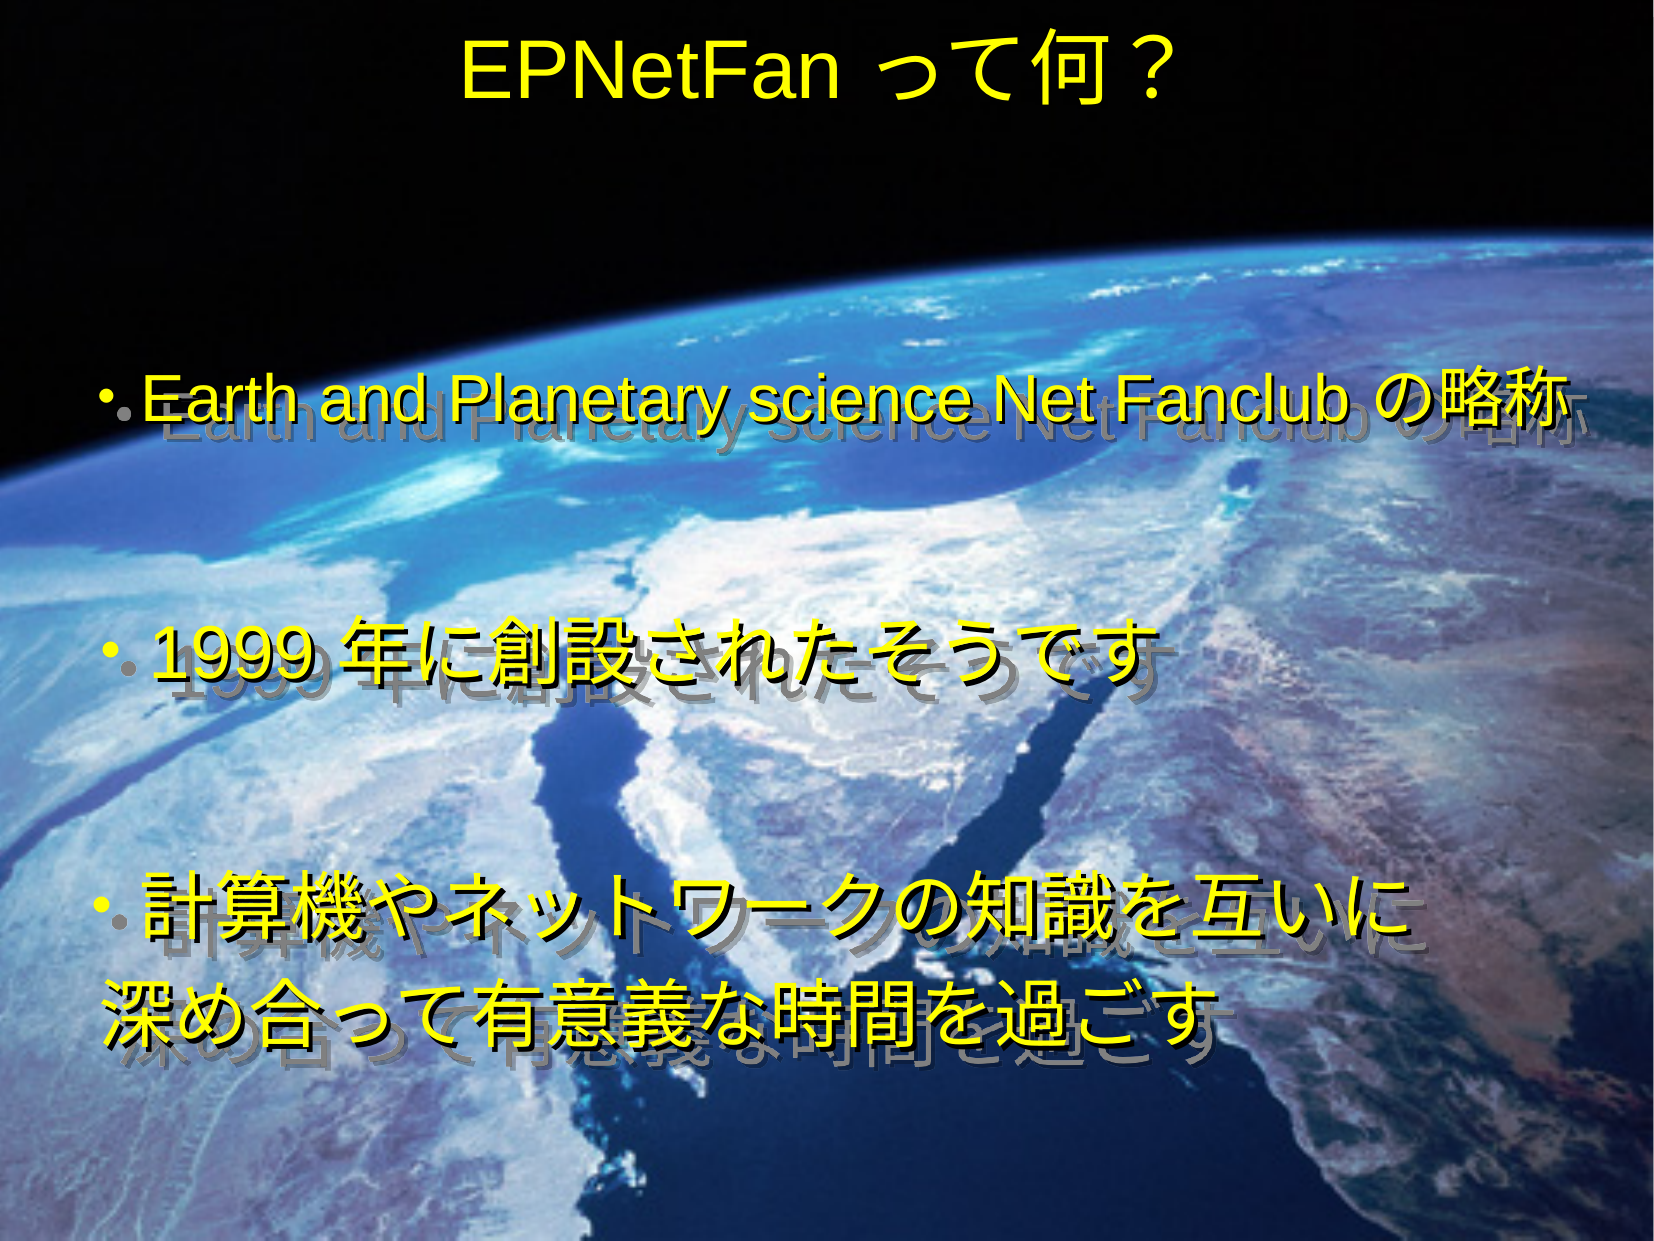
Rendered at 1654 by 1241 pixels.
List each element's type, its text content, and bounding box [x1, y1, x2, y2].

picture [0, 0, 1654, 1241]
text_box ・計算機やネットワークの知識を互いに 深め合って有意義な時間を過ごす [50, 839, 1300, 1004]
text_box ・1999 年に創設されたそうです [59, 584, 1074, 684]
text_box ・Earth and Planetary science Net Fanclub の略称 [59, 336, 1553, 427]
text_box [118, 679, 650, 839]
